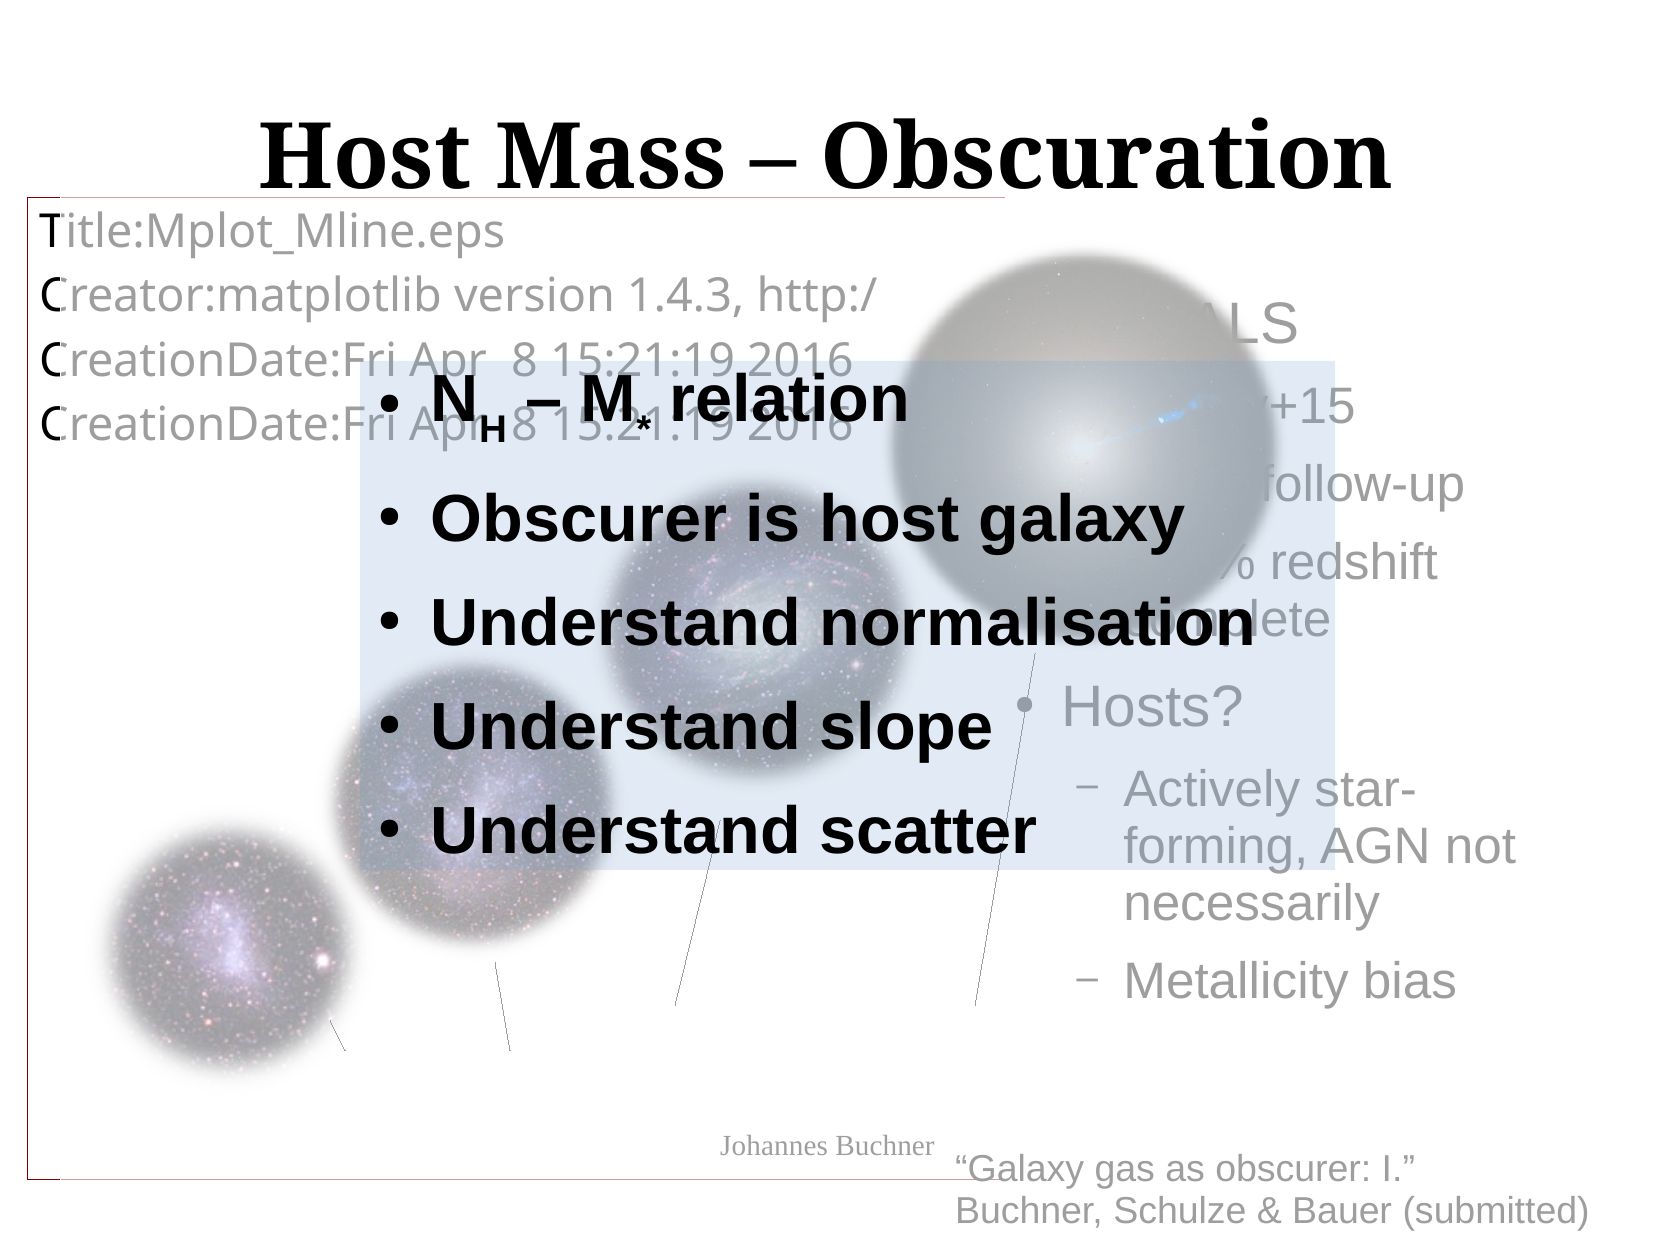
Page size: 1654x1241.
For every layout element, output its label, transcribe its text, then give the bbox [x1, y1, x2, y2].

title Host Mass – Obscuration [82, 49, 1571, 191]
list NH – M* relation Obscurer is host galaxy Understand normalisation Understand slope Understand scatter [360, 360, 1336, 871]
text_box [60, 191, 1654, 1241]
picture [24, 194, 60, 1180]
